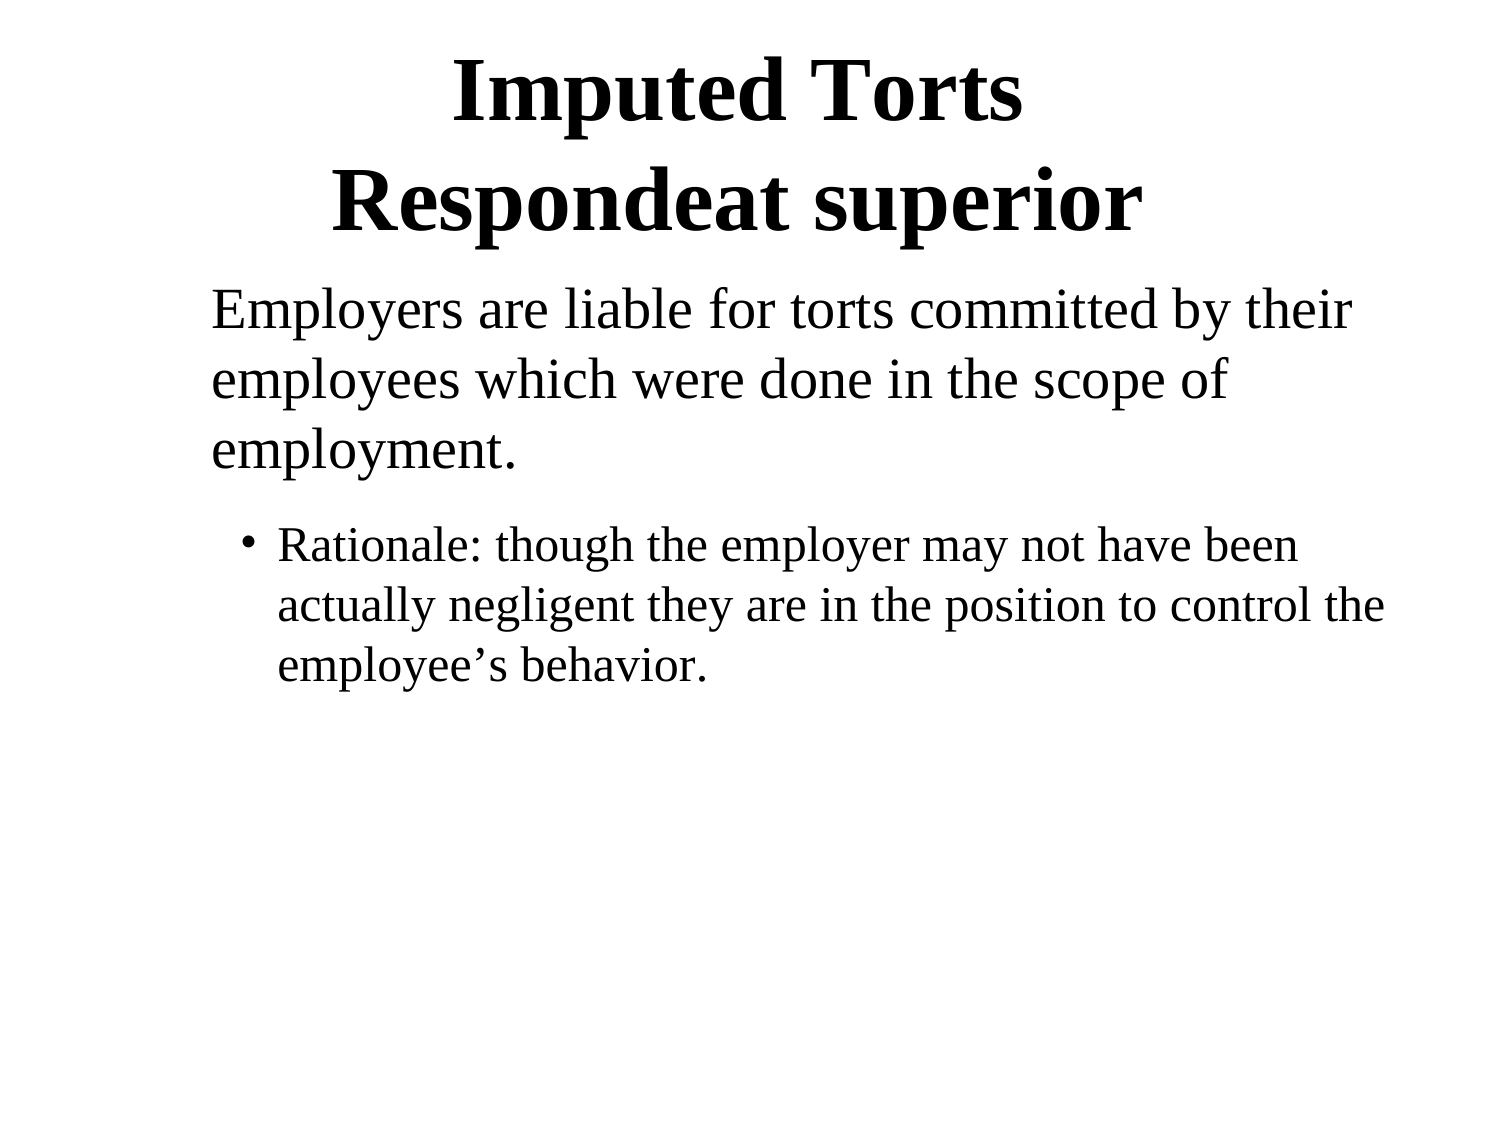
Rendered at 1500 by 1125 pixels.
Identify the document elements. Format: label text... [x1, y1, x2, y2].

title Imputed Torts Respondeat superior [75, 45, 1426, 233]
list Employers are liable for torts committed by their employees which were done in the scope of employment. Rationale: though the employer may not have been actually negligent they are in the position to control the employee’s behavior. [75, 262, 1426, 1005]
